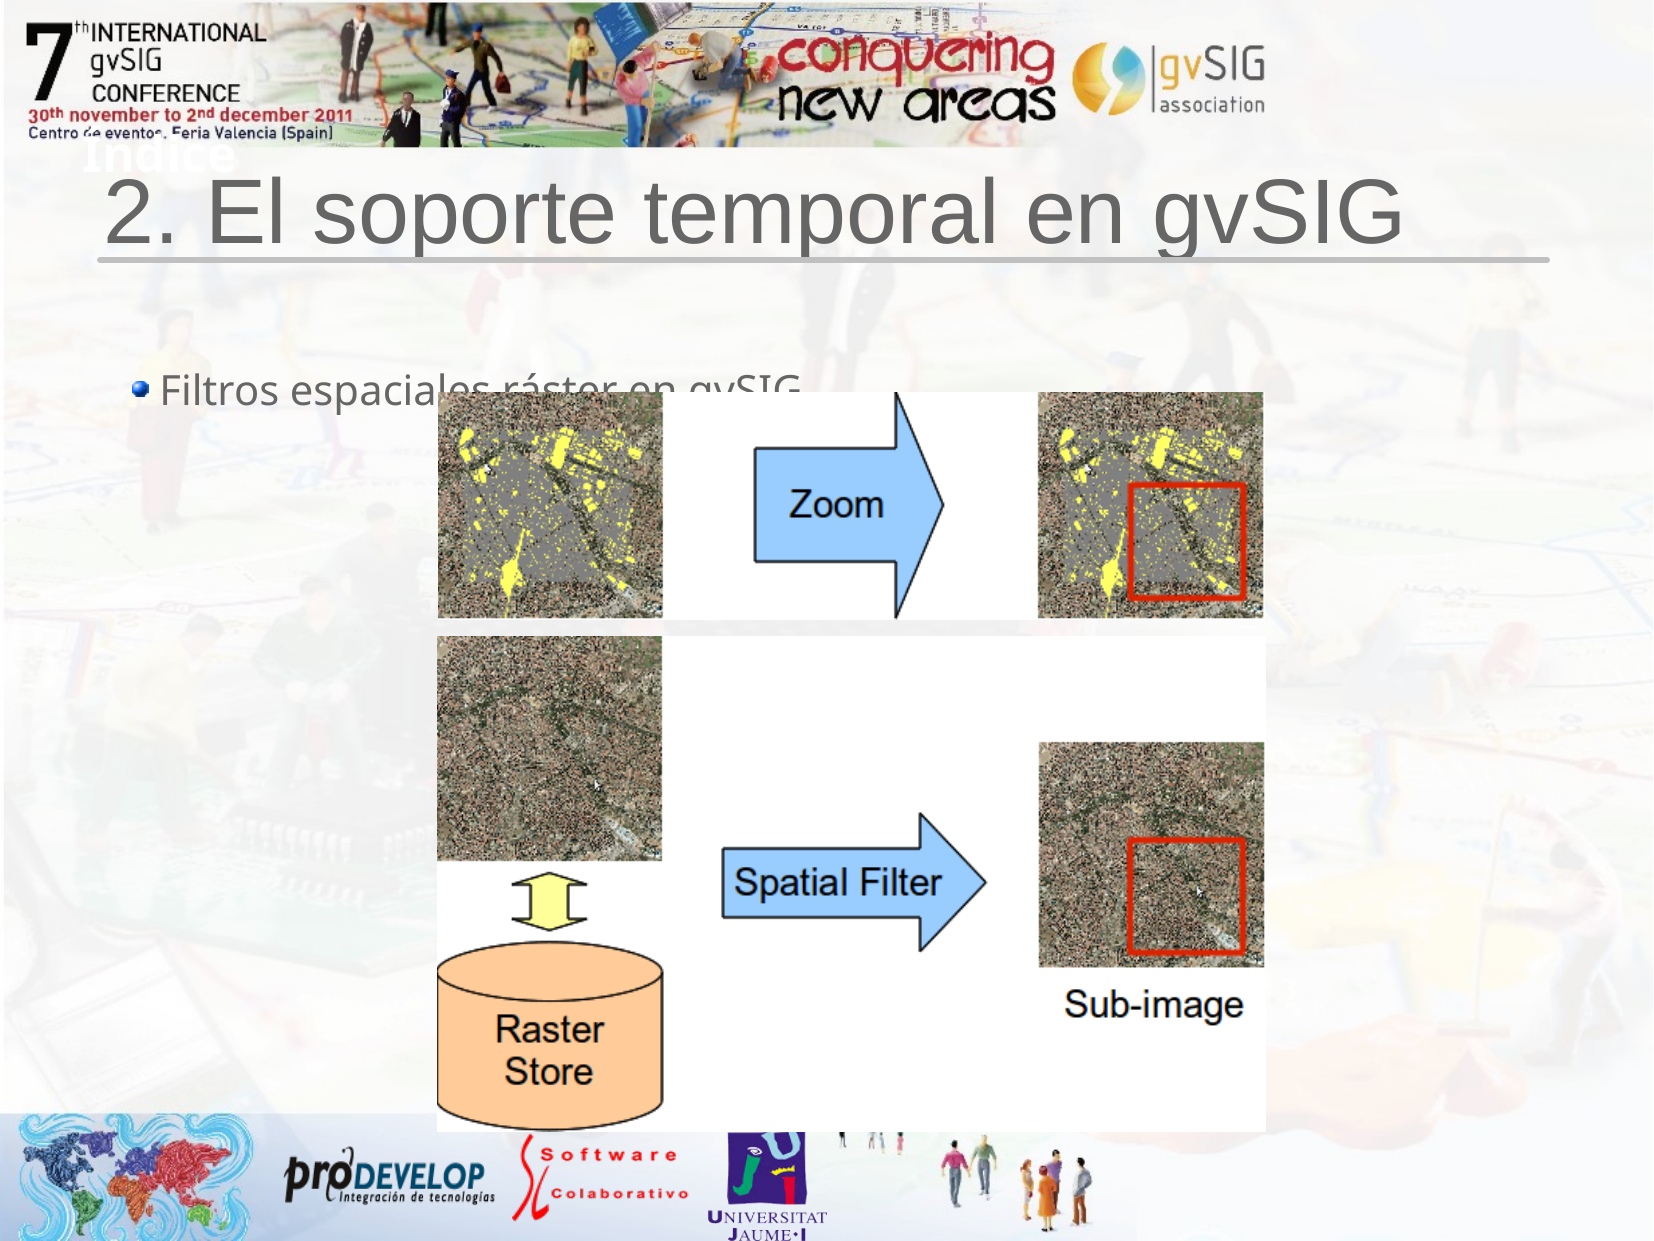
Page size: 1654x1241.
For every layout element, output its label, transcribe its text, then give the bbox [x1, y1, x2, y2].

picture [0, 0, 1654, 1241]
text_box Filtros espaciales ráster en gvSIG [118, 324, 1477, 389]
text_box 2. El soporte temporal en gvSIG [88, 153, 1424, 271]
title Índice [82, 49, 1571, 257]
